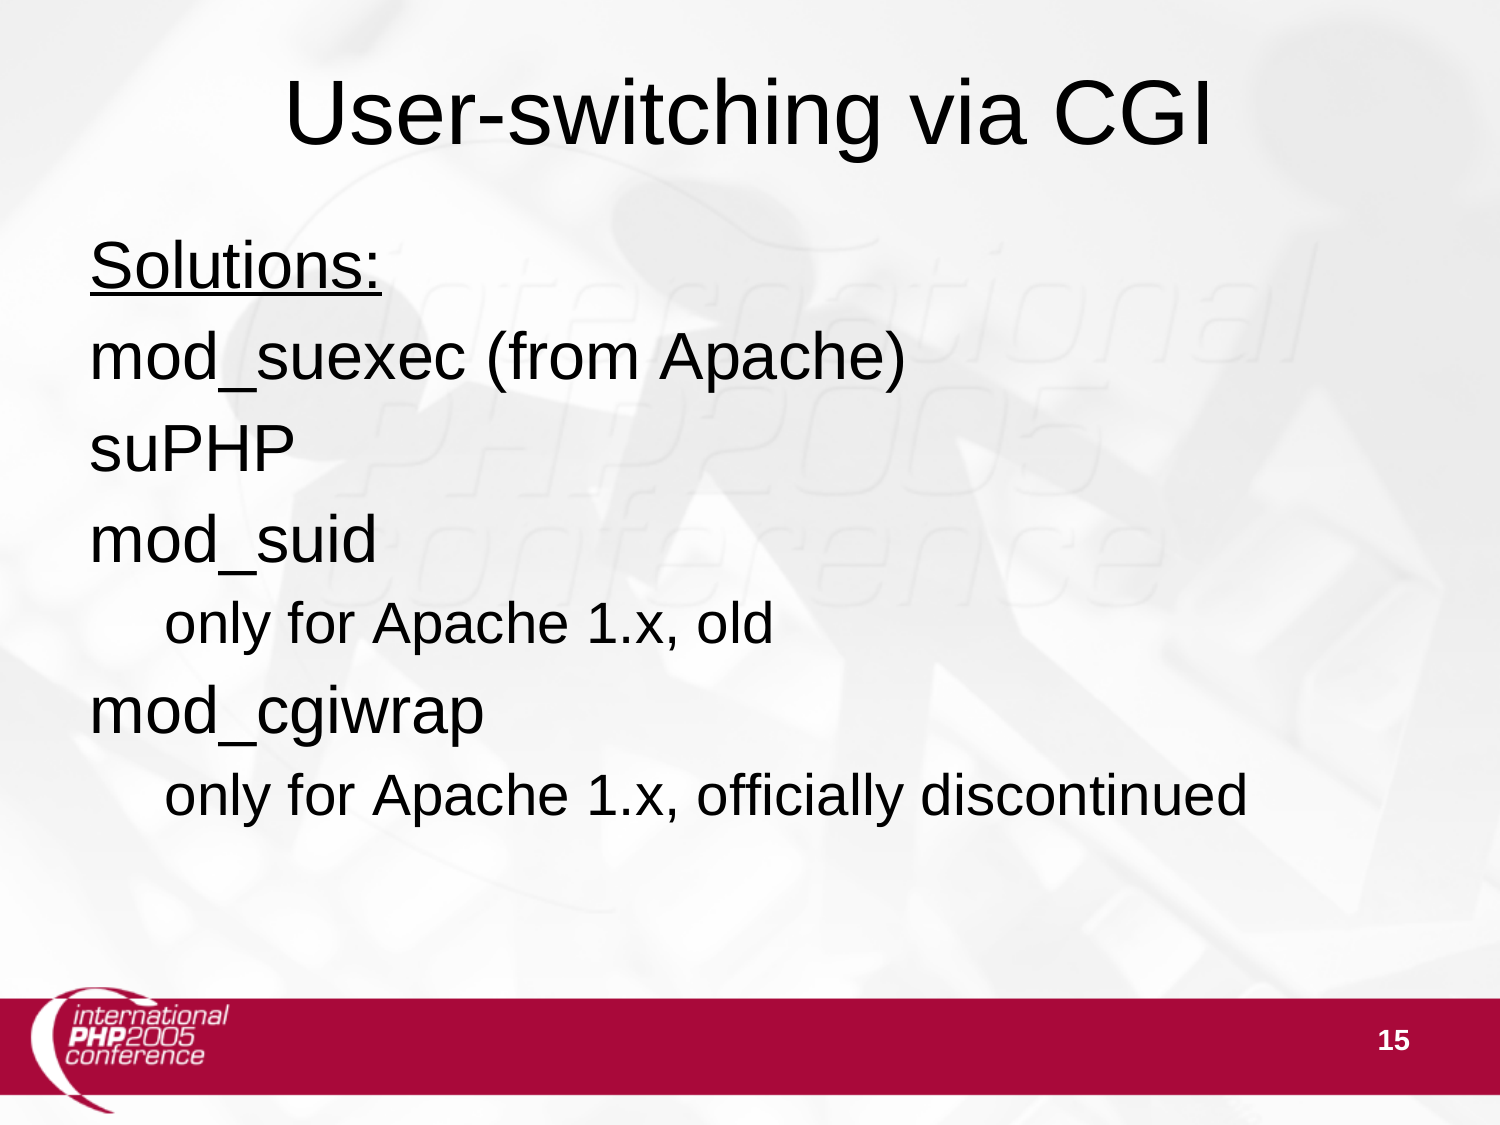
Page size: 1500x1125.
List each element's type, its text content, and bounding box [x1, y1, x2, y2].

list Solutions: mod_suexec (from Apache) suPHP mod_suid only for Apache 1.x, old mod_cgiwrap only for Apache 1.x, officially discontinued [75, 220, 1426, 977]
picture [0, 0, 1500, 1125]
title User-switching via CGI [75, 18, 1426, 207]
